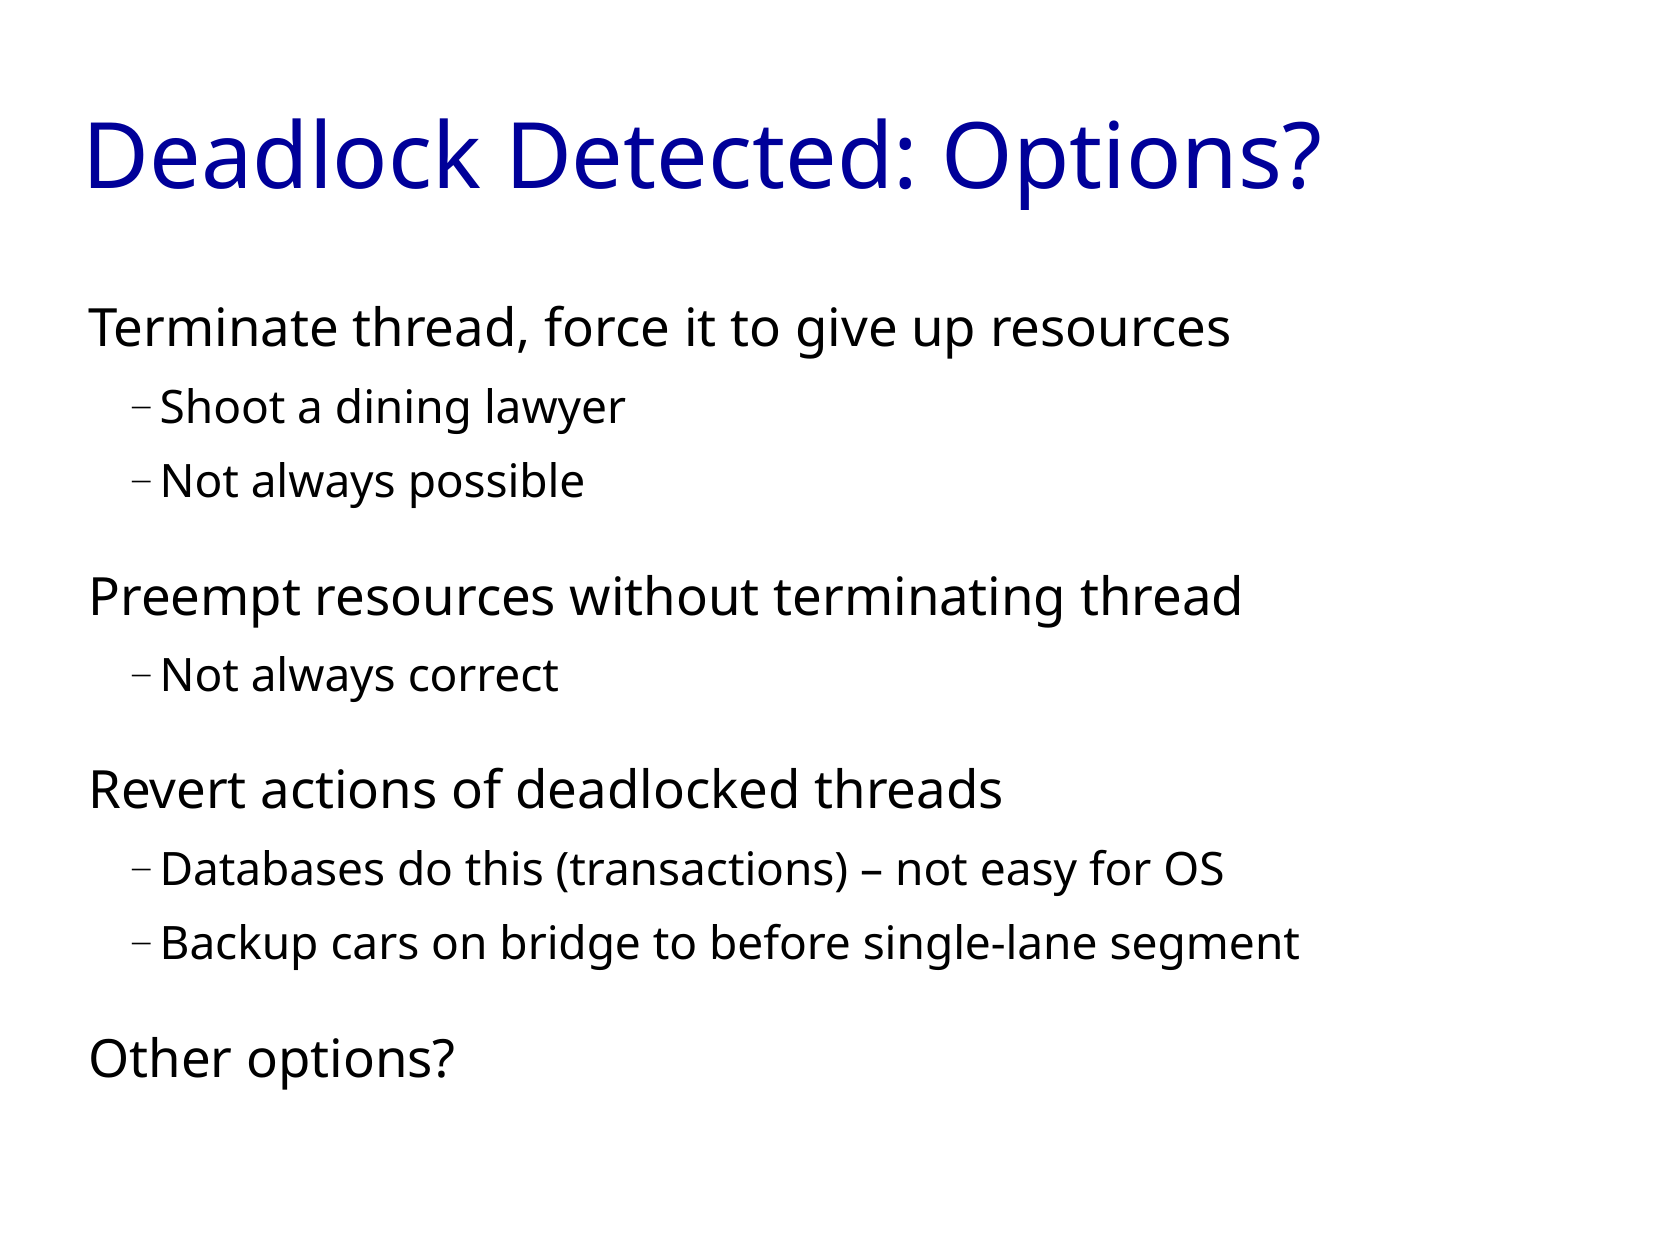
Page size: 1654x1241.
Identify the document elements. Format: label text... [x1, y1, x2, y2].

list Terminate thread, force it to give up resources Shoot a dining lawyer Not always possible Preempt resources without terminating thread Not always correct Revert actions of deadlocked threads Databases do this (transactions) – not easy for OS Backup cars on bridge to before single-lane segment Other options? [60, 290, 1571, 1096]
title Deadlock Detected: Options? [82, 49, 1571, 257]
